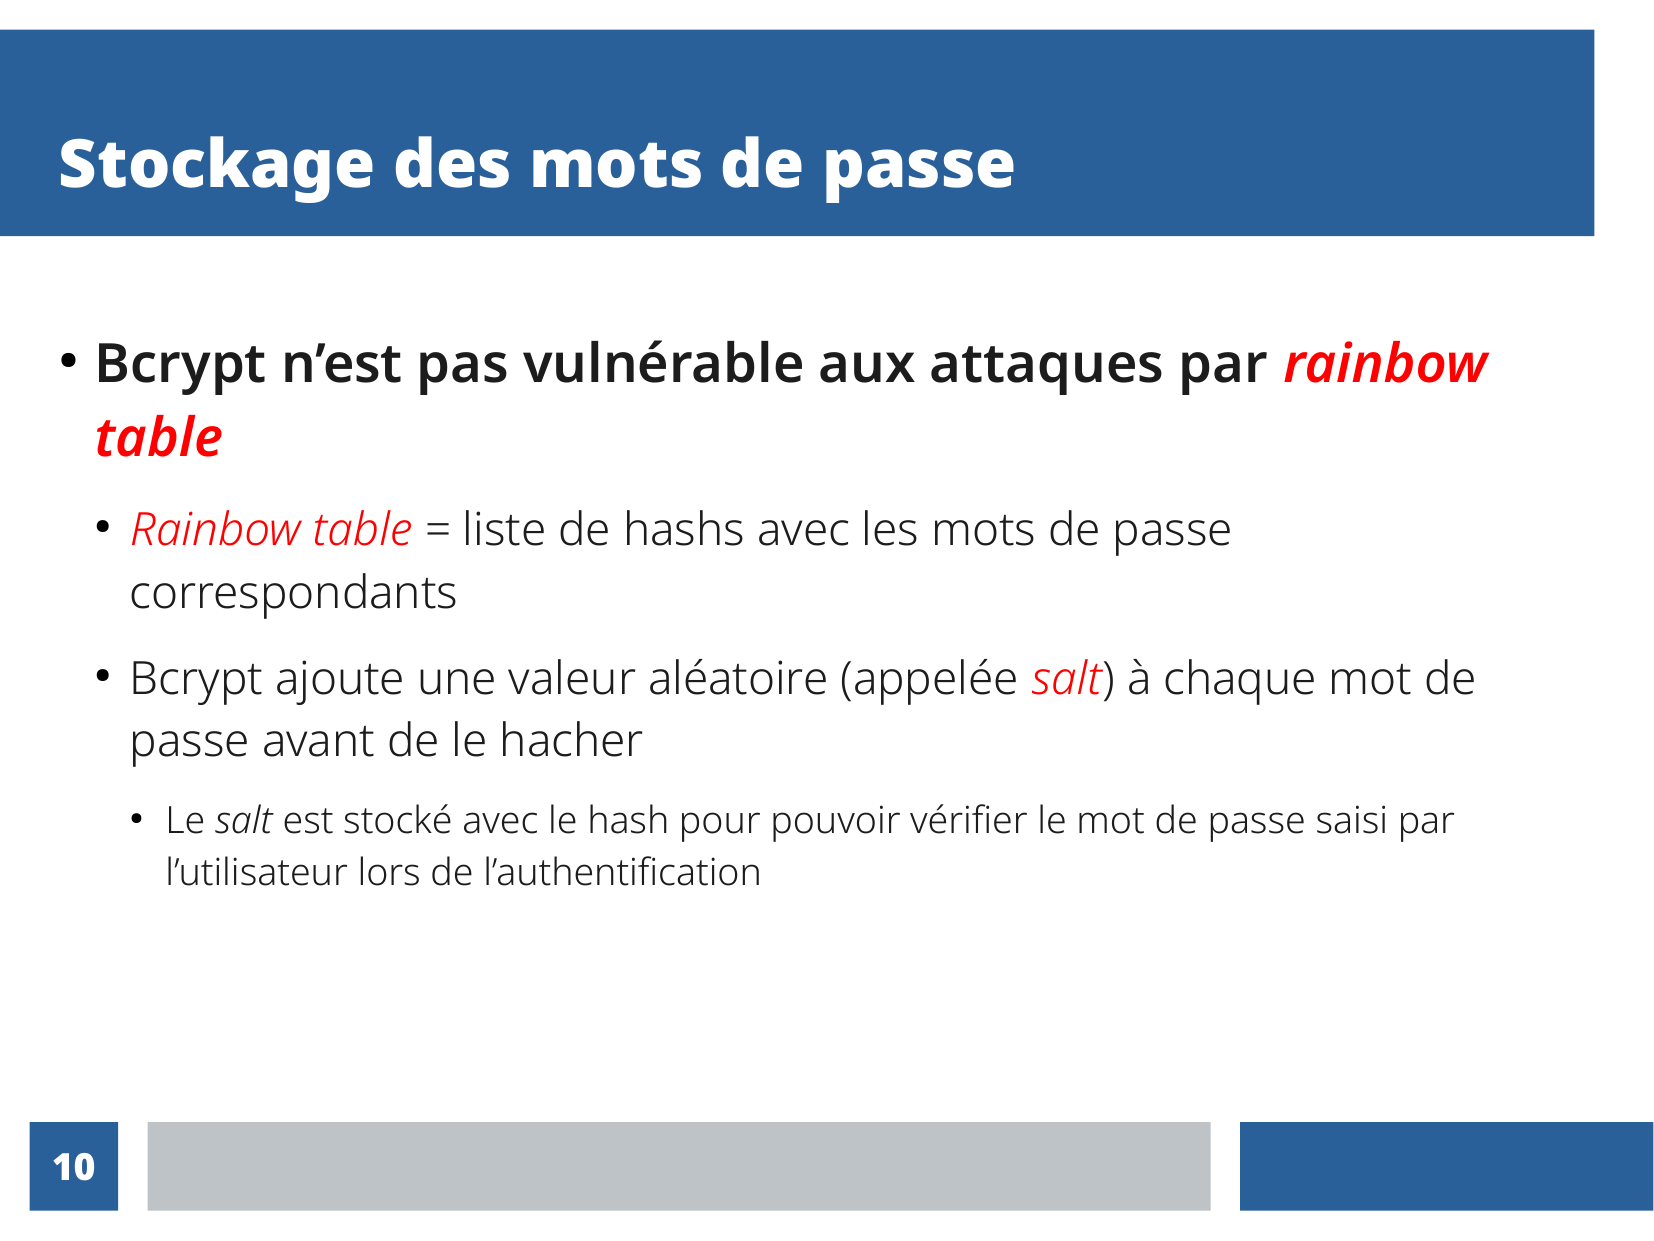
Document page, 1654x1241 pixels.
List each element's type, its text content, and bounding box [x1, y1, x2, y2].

list Bcrypt n’est pas vulnérable aux attaques par rainbow table Rainbow table = liste de hashs avec les mots de passe correspondants Bcrypt ajoute une valeur aléatoire (appelée salt) à chaque mot de passe avant de le hacher Le salt est stocké avec le hash pour pouvoir vérifier le mot de passe saisi par l’utilisateur lors de l’authentification [59, 324, 1565, 1093]
title Stockage des mots de passe [59, 59, 1595, 207]
